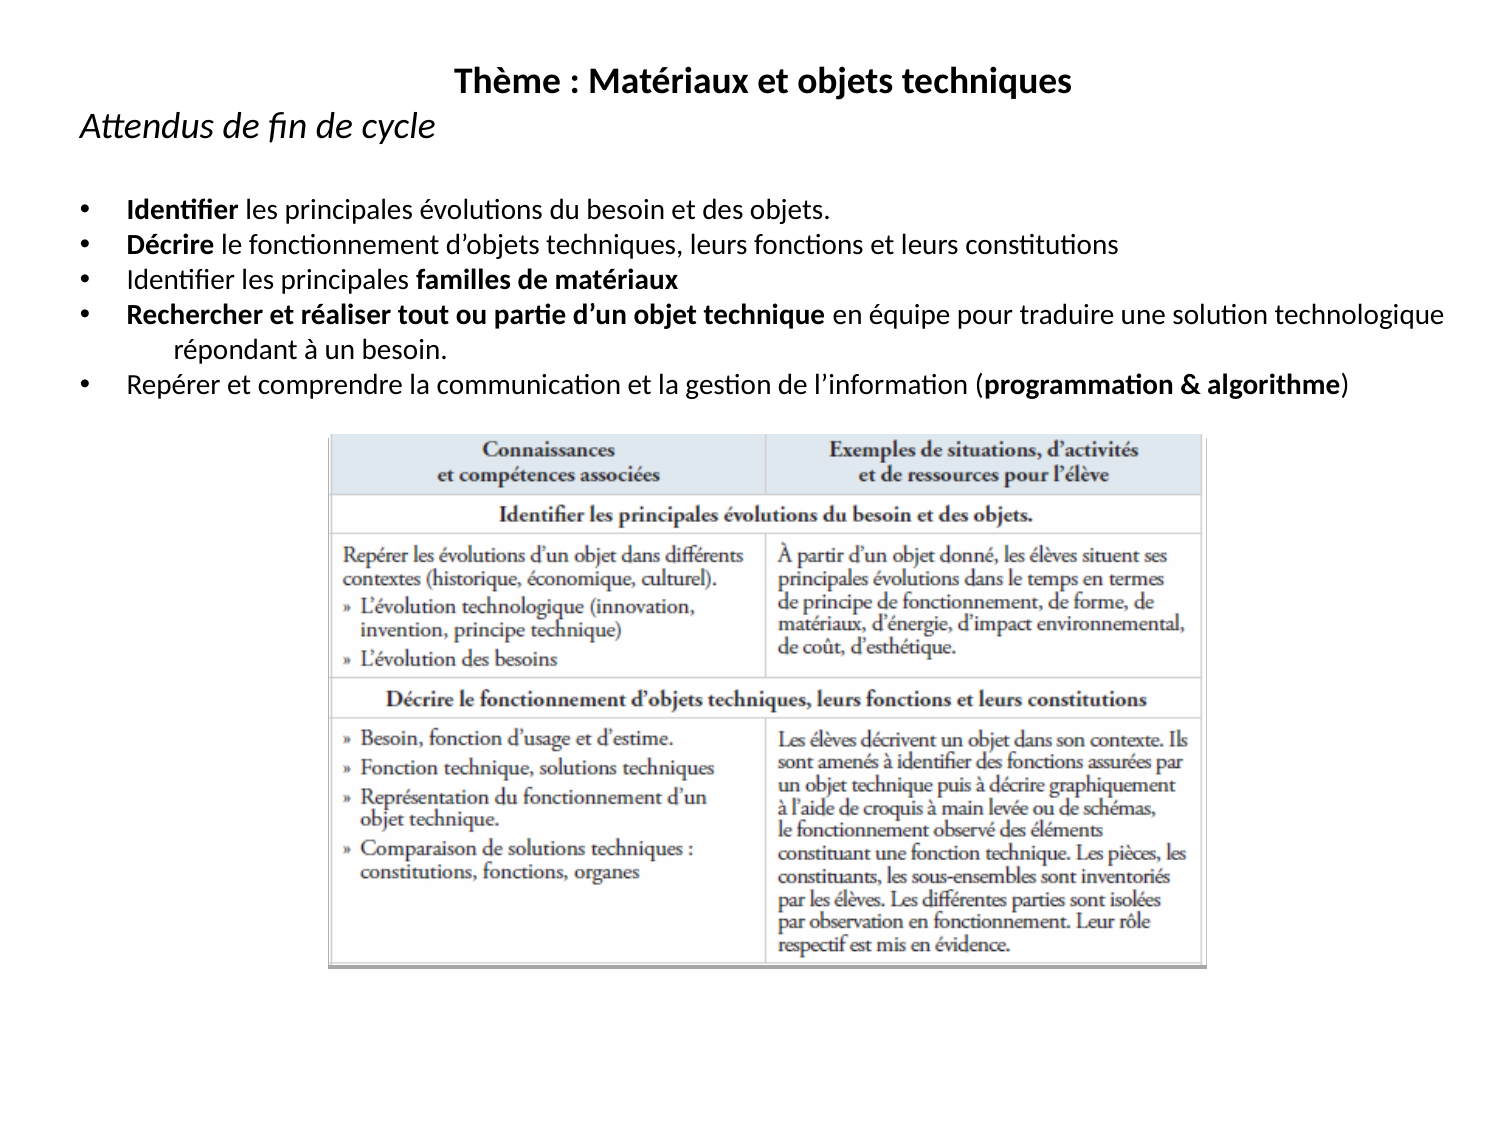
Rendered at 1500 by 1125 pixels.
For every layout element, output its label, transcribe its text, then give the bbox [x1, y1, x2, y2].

picture [328, 434, 1207, 965]
text_box Thème : Matériaux et objets techniques Attendus de fin de cycle Identifier les principales évolutions du besoin et des objets. Décrire le fonctionnement d’objets techniques, leurs fonctions et leurs constitutions Identifier les principales familles de matériaux Rechercher et réaliser tout ou partie d’un objet technique en équipe pour traduire une solution technologique répondant à un besoin. Repérer et comprendre la communication et la gestion de l’information (programmation & algorithme) [65, 48, 1471, 408]
